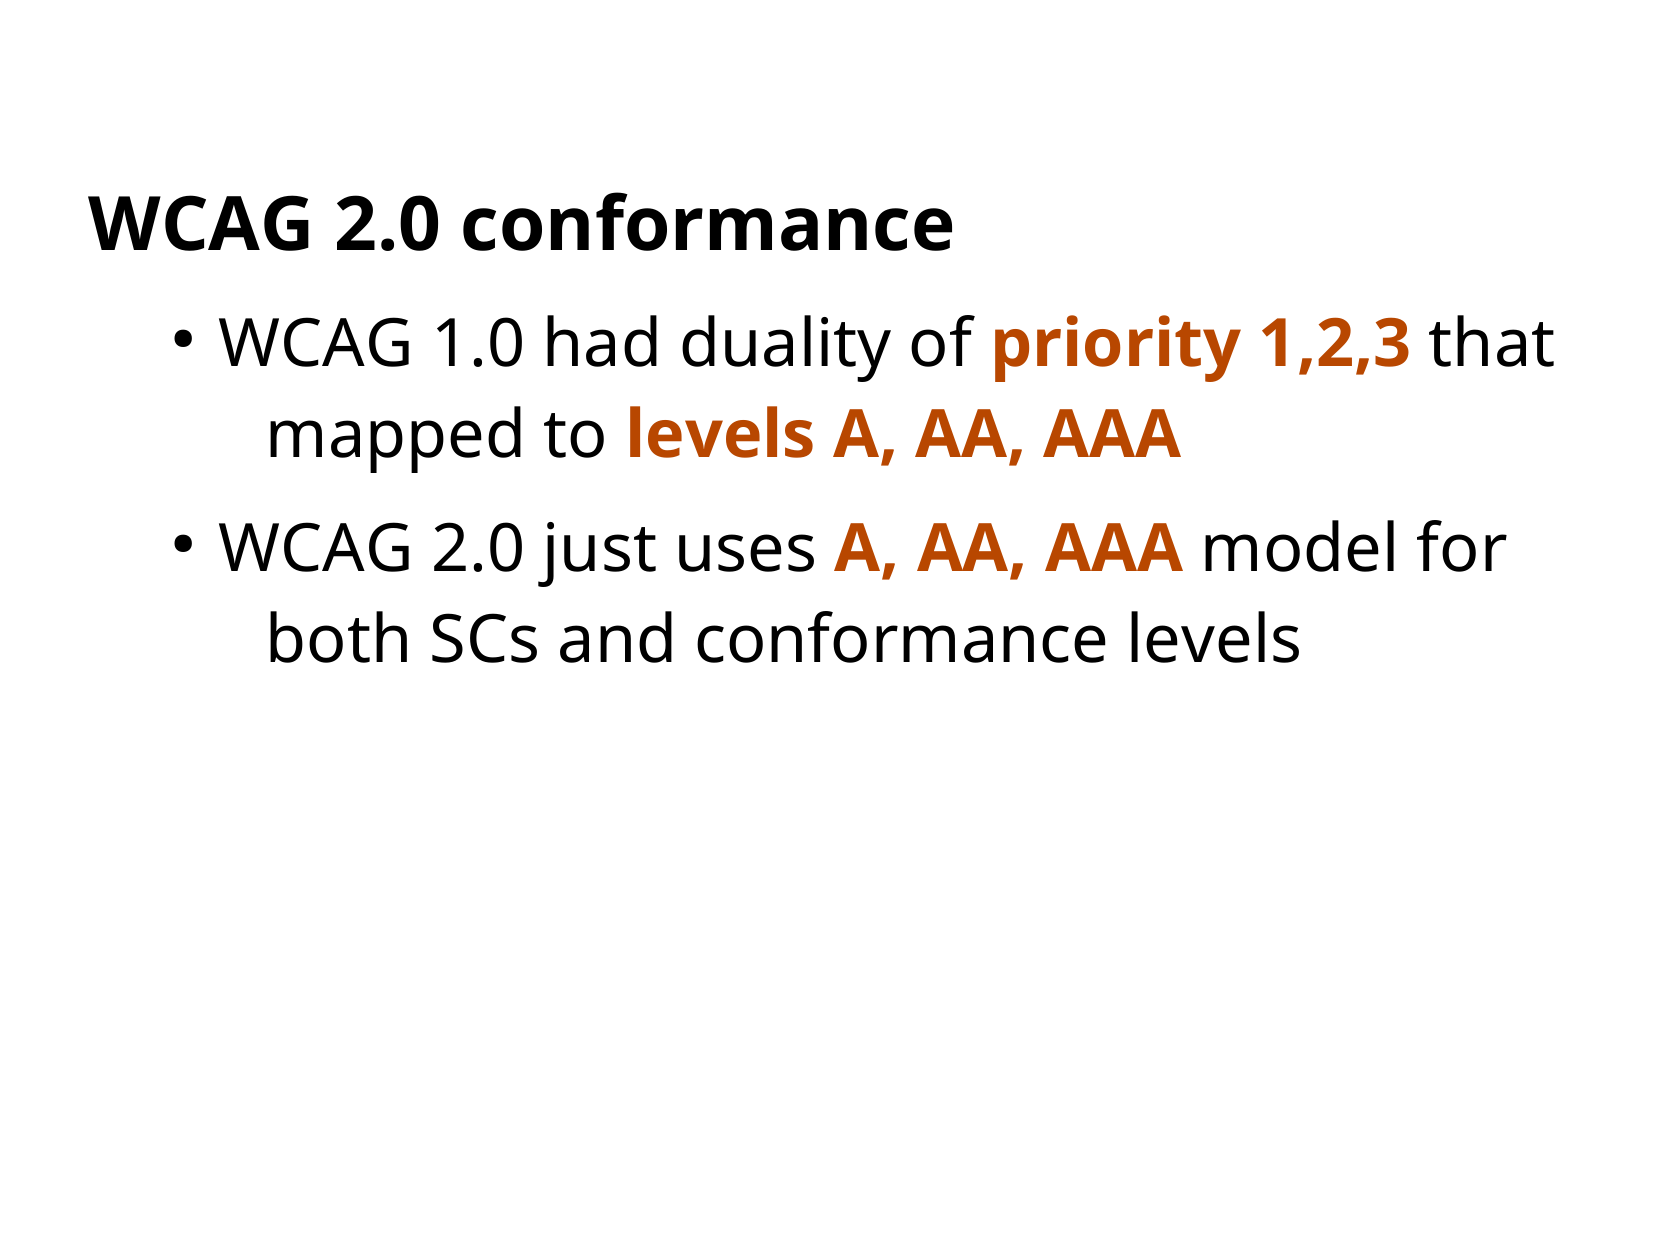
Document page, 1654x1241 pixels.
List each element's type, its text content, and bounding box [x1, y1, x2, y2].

title WCAG 2.0 conformance [88, 176, 1565, 267]
list WCAG 1.0 had duality of priority 1,2,3 that mapped to levels A, AA, AAA WCAG 2.0 just uses A, AA, AAA model for both SCs and conformance levels [88, 295, 1565, 1137]
